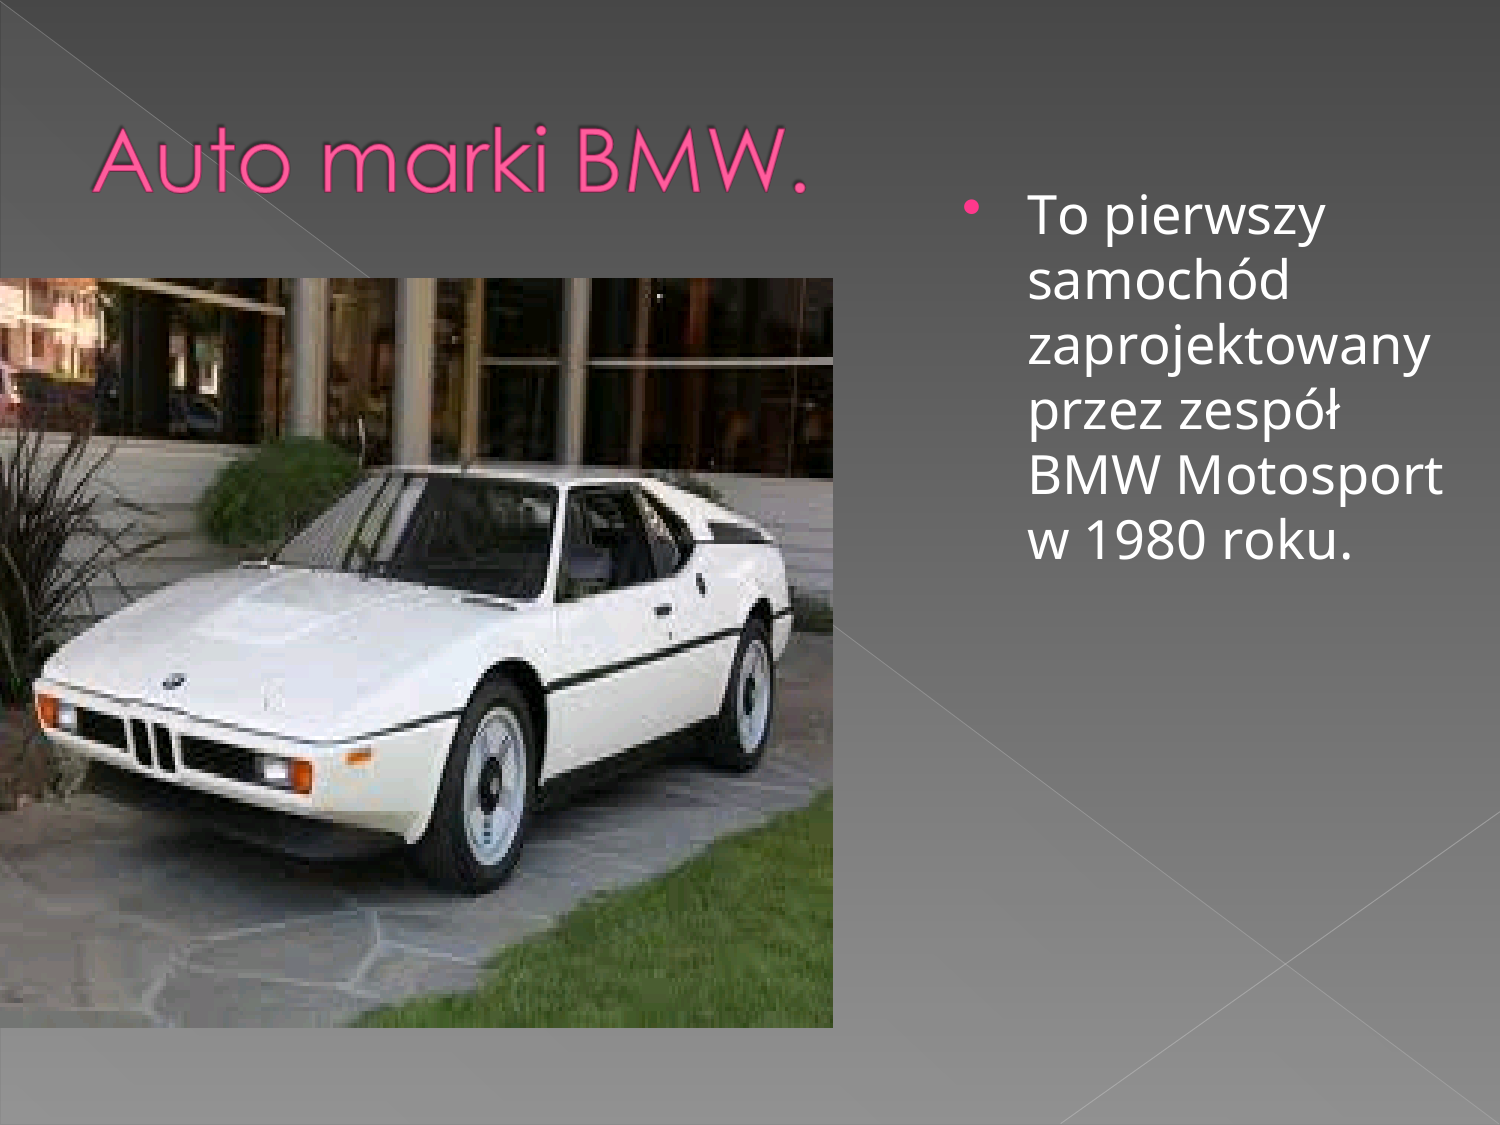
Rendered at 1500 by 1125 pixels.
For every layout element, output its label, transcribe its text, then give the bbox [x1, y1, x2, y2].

text_box To pierwszy samochód zaprojektowany przez zespół BMW Motosport w 1980 roku. [938, 172, 1473, 931]
picture [0, 278, 833, 1028]
picture [32, 42, 1427, 274]
